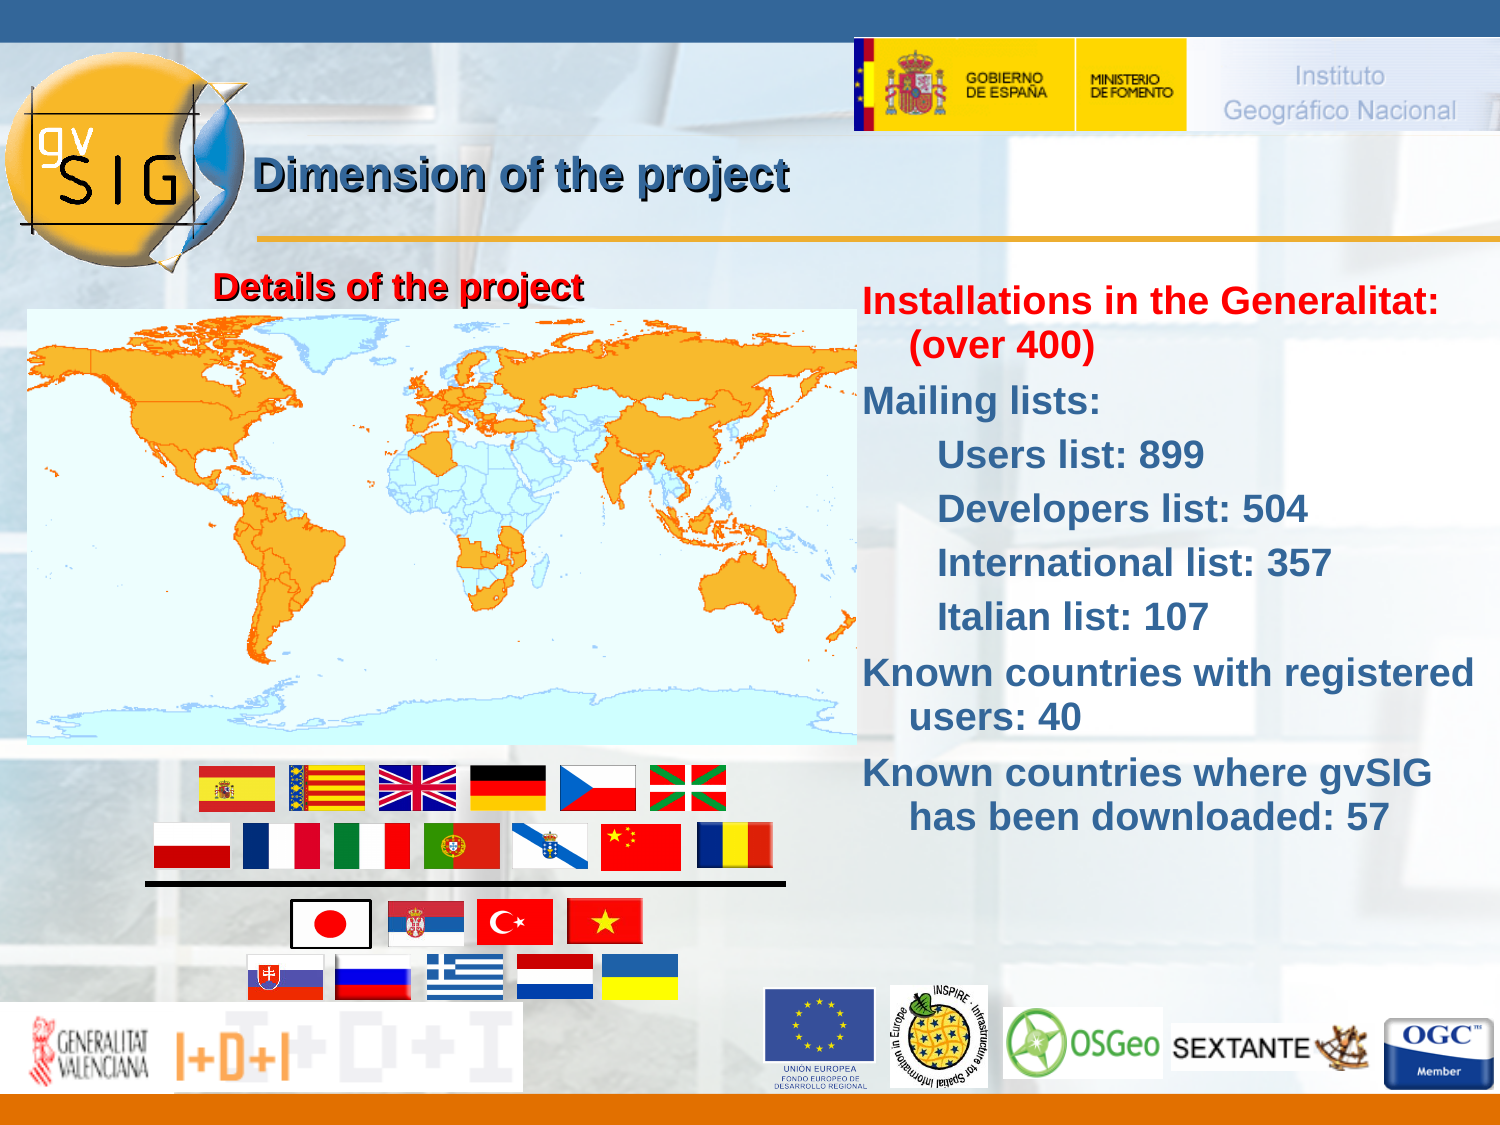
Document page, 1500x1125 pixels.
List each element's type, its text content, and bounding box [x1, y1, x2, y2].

picture [335, 954, 411, 1000]
picture [1384, 1018, 1494, 1090]
picture [379, 765, 456, 811]
picture [890, 985, 988, 1088]
list Installations in the Generalitat: (over 400) Mailing lists: Users list: 899 Developers list: 504 International list: 357 Italian list: 107 Known countries with registered users: 40 Known countries where gvSIG has been downloaded: 57 [787, 321, 1493, 853]
picture [247, 955, 323, 1001]
picture [1003, 1007, 1163, 1079]
picture [154, 823, 230, 869]
picture [427, 954, 503, 1000]
picture [517, 954, 593, 999]
picture [470, 765, 546, 811]
text_box Details of the project [197, 260, 1500, 321]
picture [601, 824, 681, 871]
picture [199, 766, 275, 812]
picture [567, 898, 643, 944]
picture [334, 823, 410, 869]
picture [763, 987, 876, 1089]
picture [424, 823, 500, 869]
picture [388, 901, 464, 947]
picture [293, 901, 369, 947]
picture [0, 1002, 523, 1094]
picture [243, 823, 320, 869]
picture [27, 309, 857, 745]
text_box Dimension of the project [236, 142, 1500, 211]
picture [697, 822, 773, 868]
picture [560, 765, 636, 811]
picture [0, 49, 250, 276]
picture [1171, 1023, 1375, 1071]
picture [477, 899, 553, 945]
picture [602, 954, 678, 1000]
picture [854, 37, 1500, 131]
picture [650, 765, 726, 811]
picture [512, 823, 588, 869]
picture [289, 765, 365, 811]
